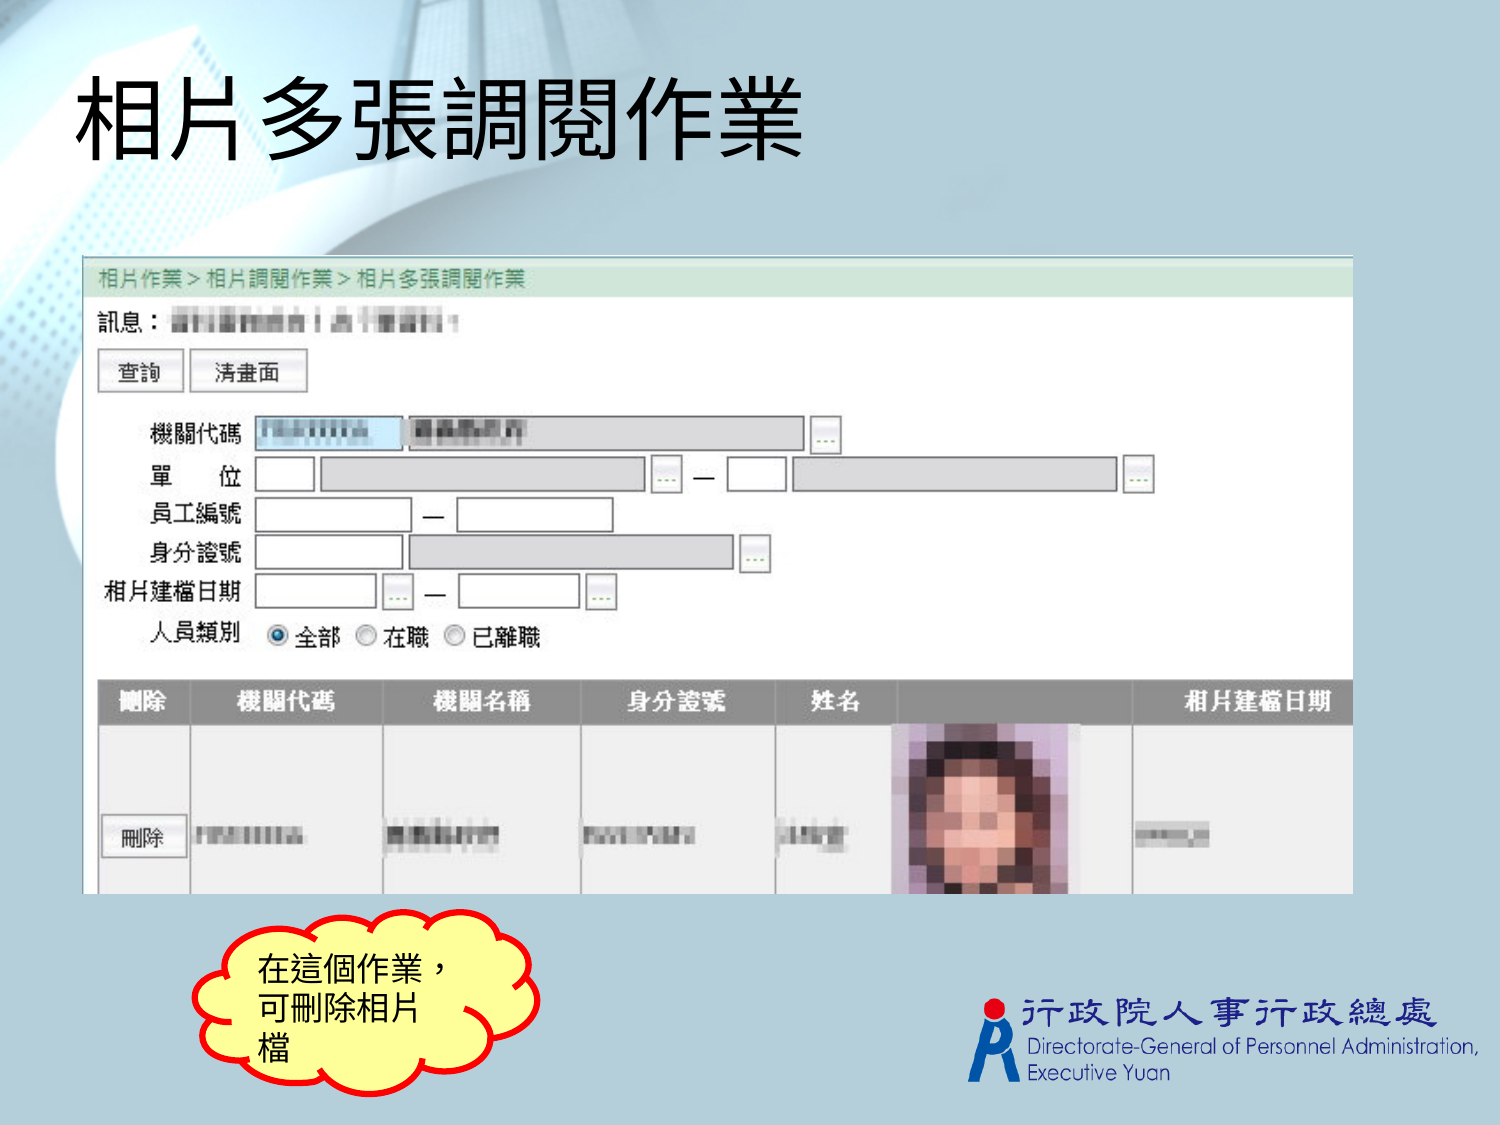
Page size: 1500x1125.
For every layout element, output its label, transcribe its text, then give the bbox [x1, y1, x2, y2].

text_box 在這個作業，可刪除相片檔 [194, 912, 538, 1095]
title 相片多張調閱作業 [58, 23, 1334, 211]
picture [82, 255, 1353, 894]
